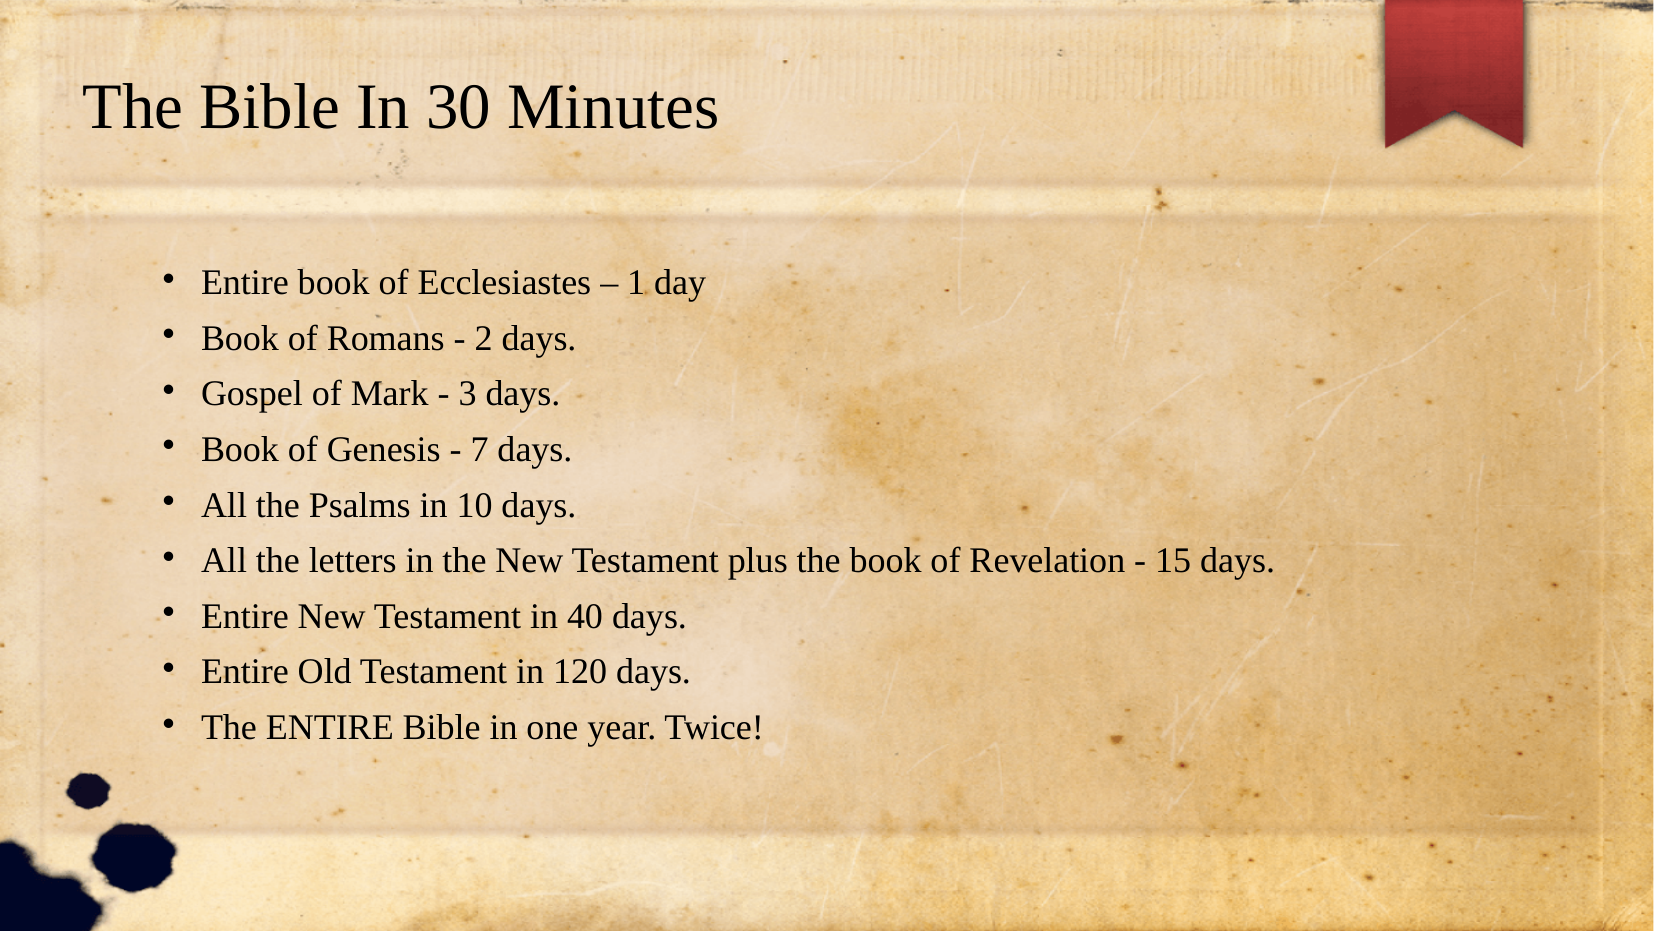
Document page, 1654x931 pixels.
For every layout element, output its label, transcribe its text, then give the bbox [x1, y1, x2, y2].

picture [0, 0, 1654, 931]
title The Bible In 30 Minutes [82, 37, 1347, 178]
list Entire book of Ecclesiastes – 1 day Book of Romans - 2 days. Gospel of Mark - 3 days. Book of Genesis - 7 days. All the Psalms in 10 days. All the letters in the New Testament plus the book of Revelation - 15 days. Entire New Testament in 40 days. Entire Old Testament in 120 days. The ENTIRE Bible in one year. Twice! [150, 262, 1315, 751]
